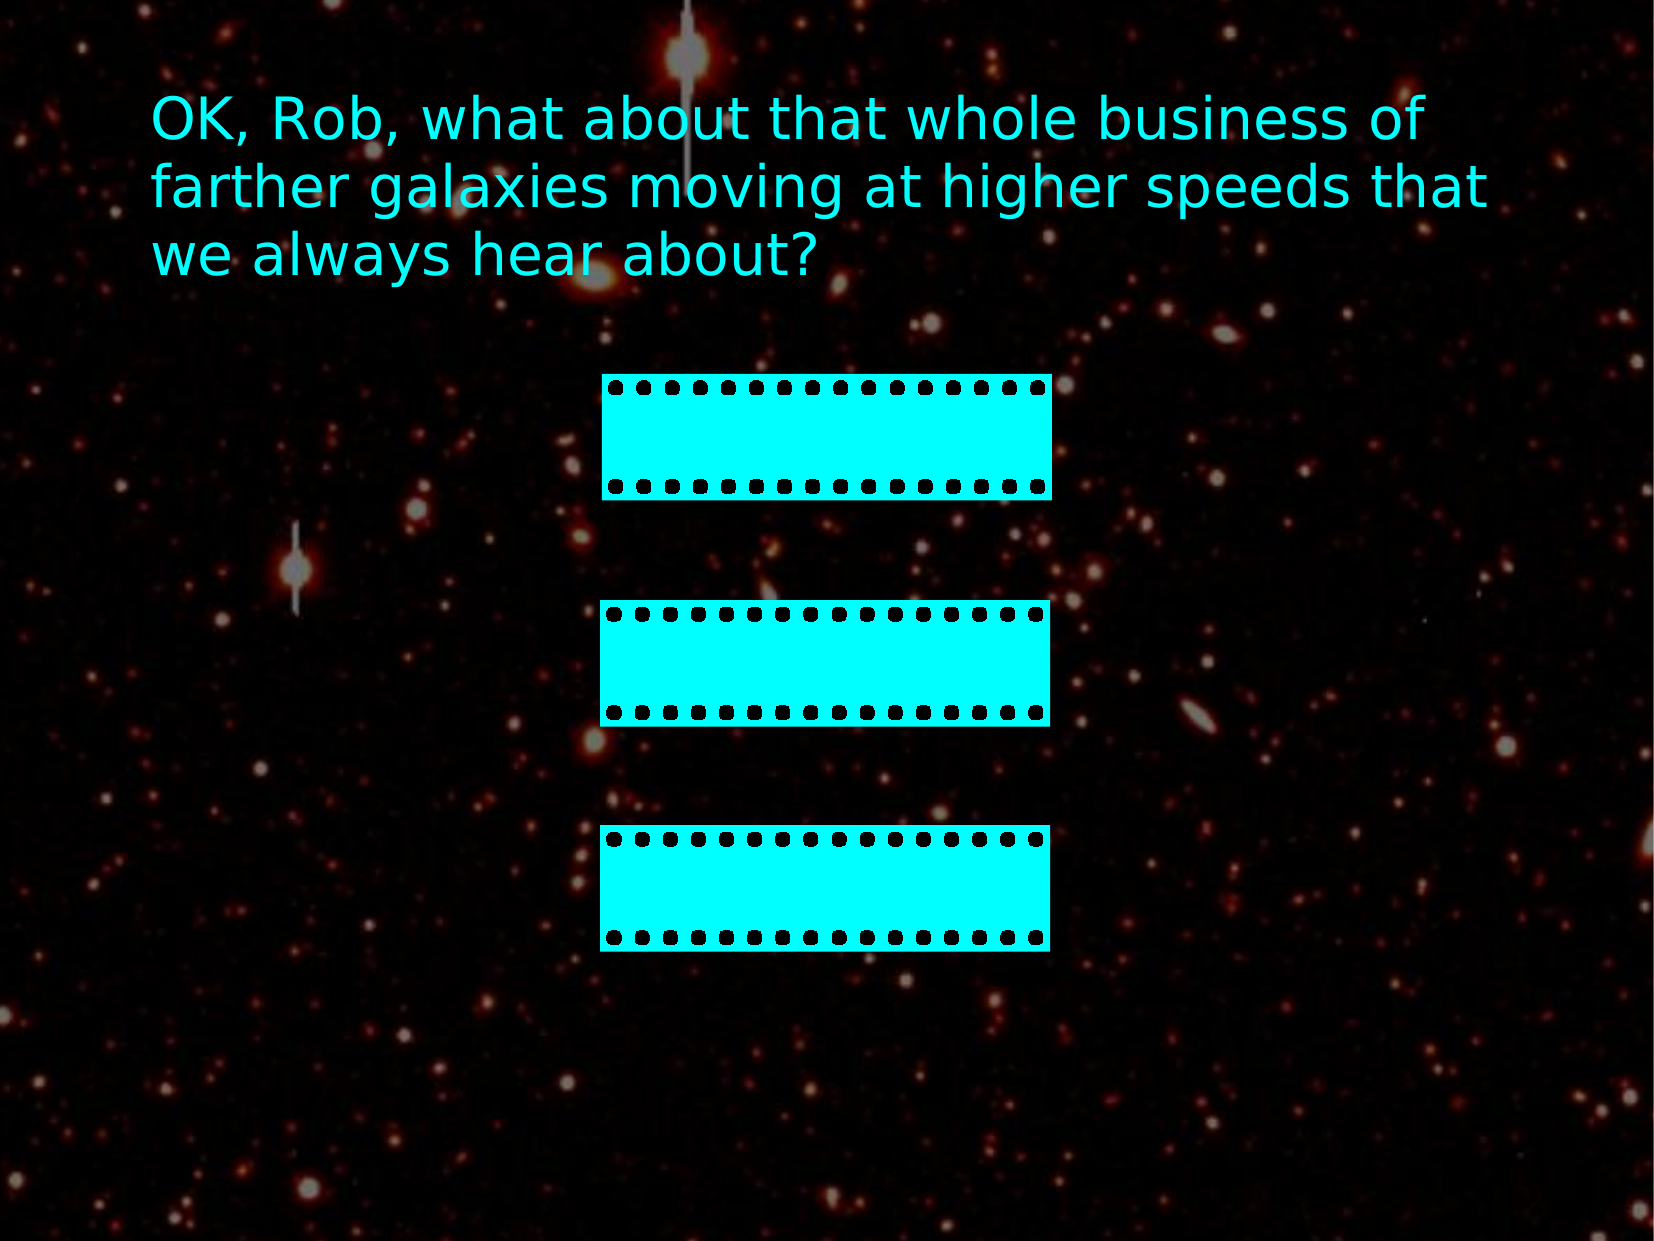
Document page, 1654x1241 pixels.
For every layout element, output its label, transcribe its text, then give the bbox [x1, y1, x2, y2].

text_box [601, 373, 1052, 501]
text_box OK, Rob, what about that whole business of farther galaxies moving at higher speeds that we always hear about? [150, 85, 1519, 308]
text_box [600, 600, 1051, 727]
text_box [600, 825, 1051, 952]
picture [0, 0, 1654, 1241]
